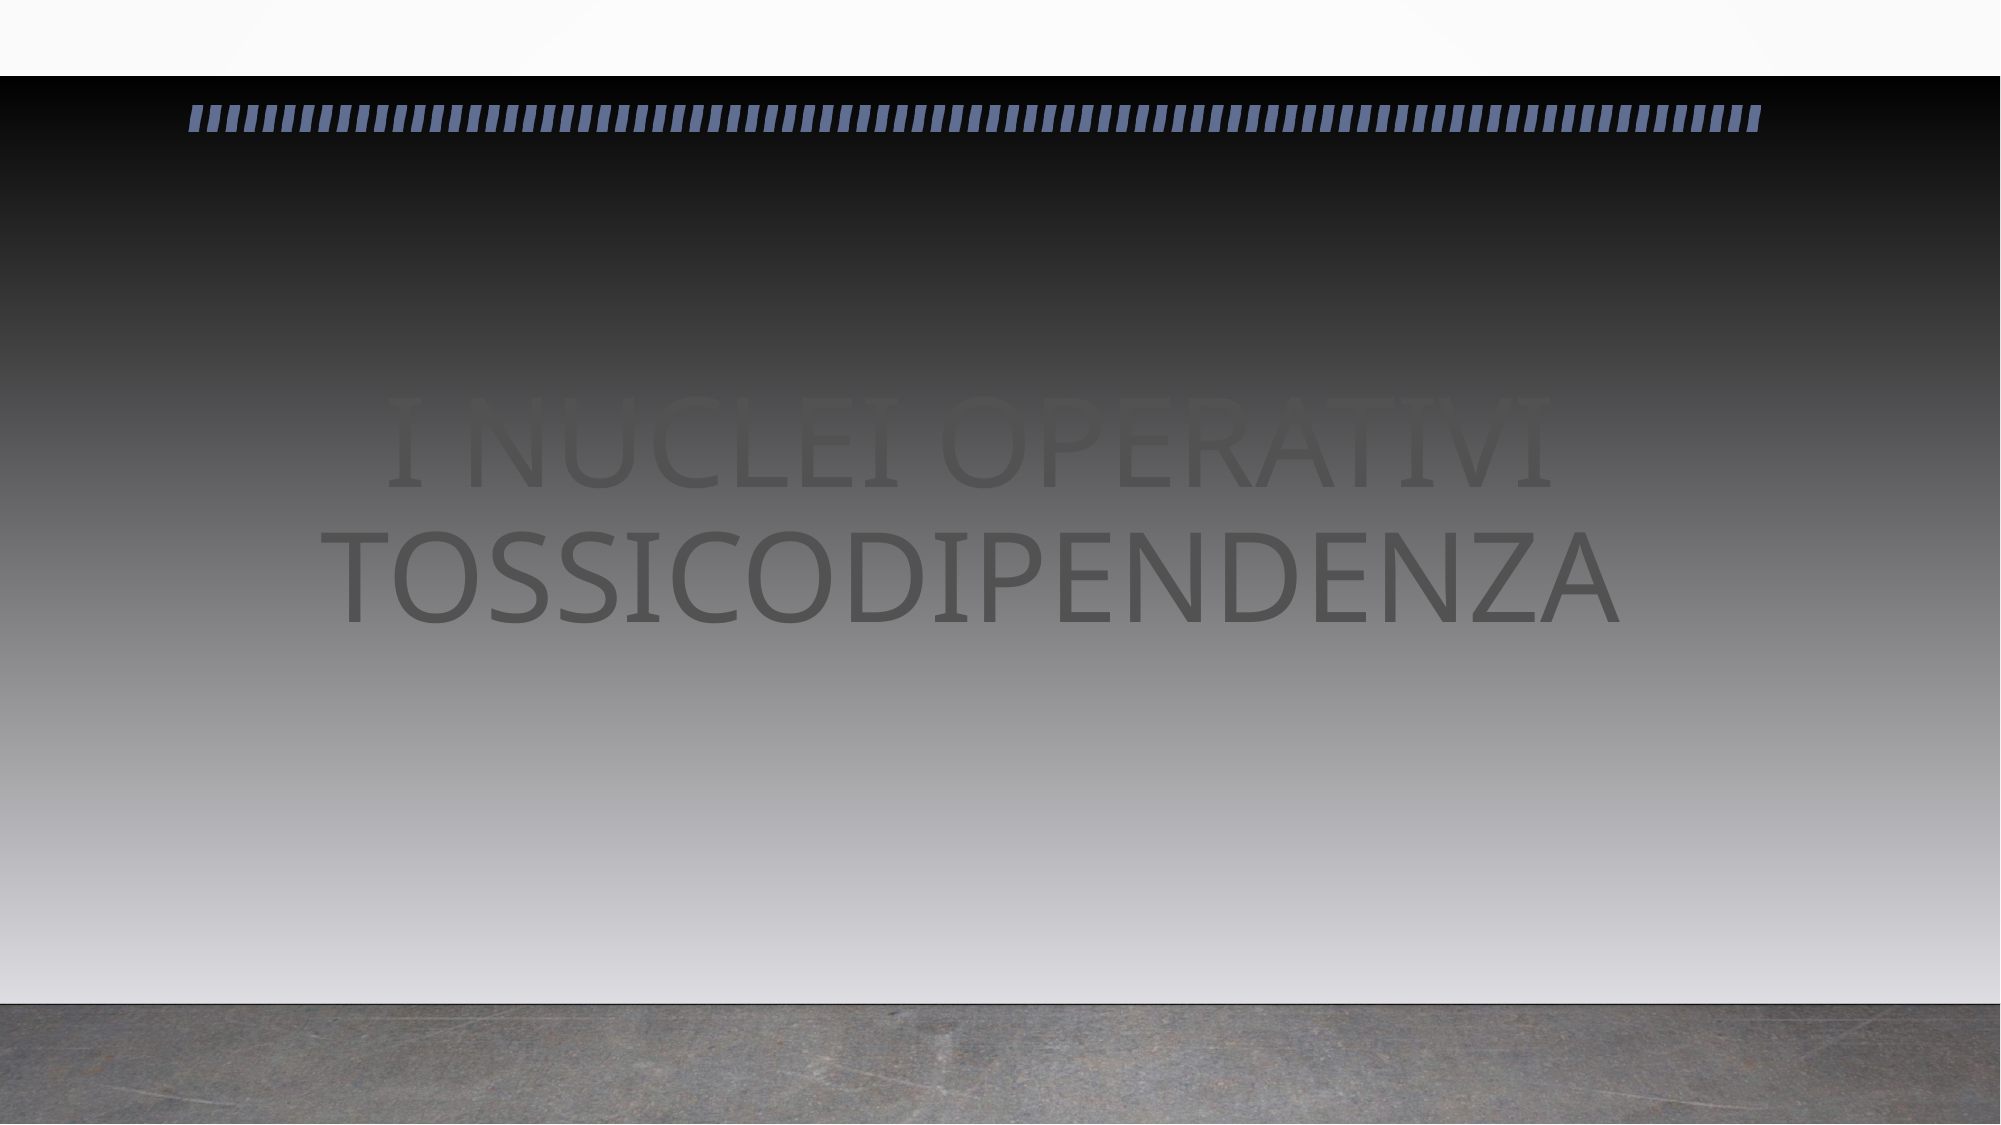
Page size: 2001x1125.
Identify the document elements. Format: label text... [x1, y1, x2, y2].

title I NUCLEI OPERATIVI TOSSICODIPENDENZA [262, 220, 1680, 650]
